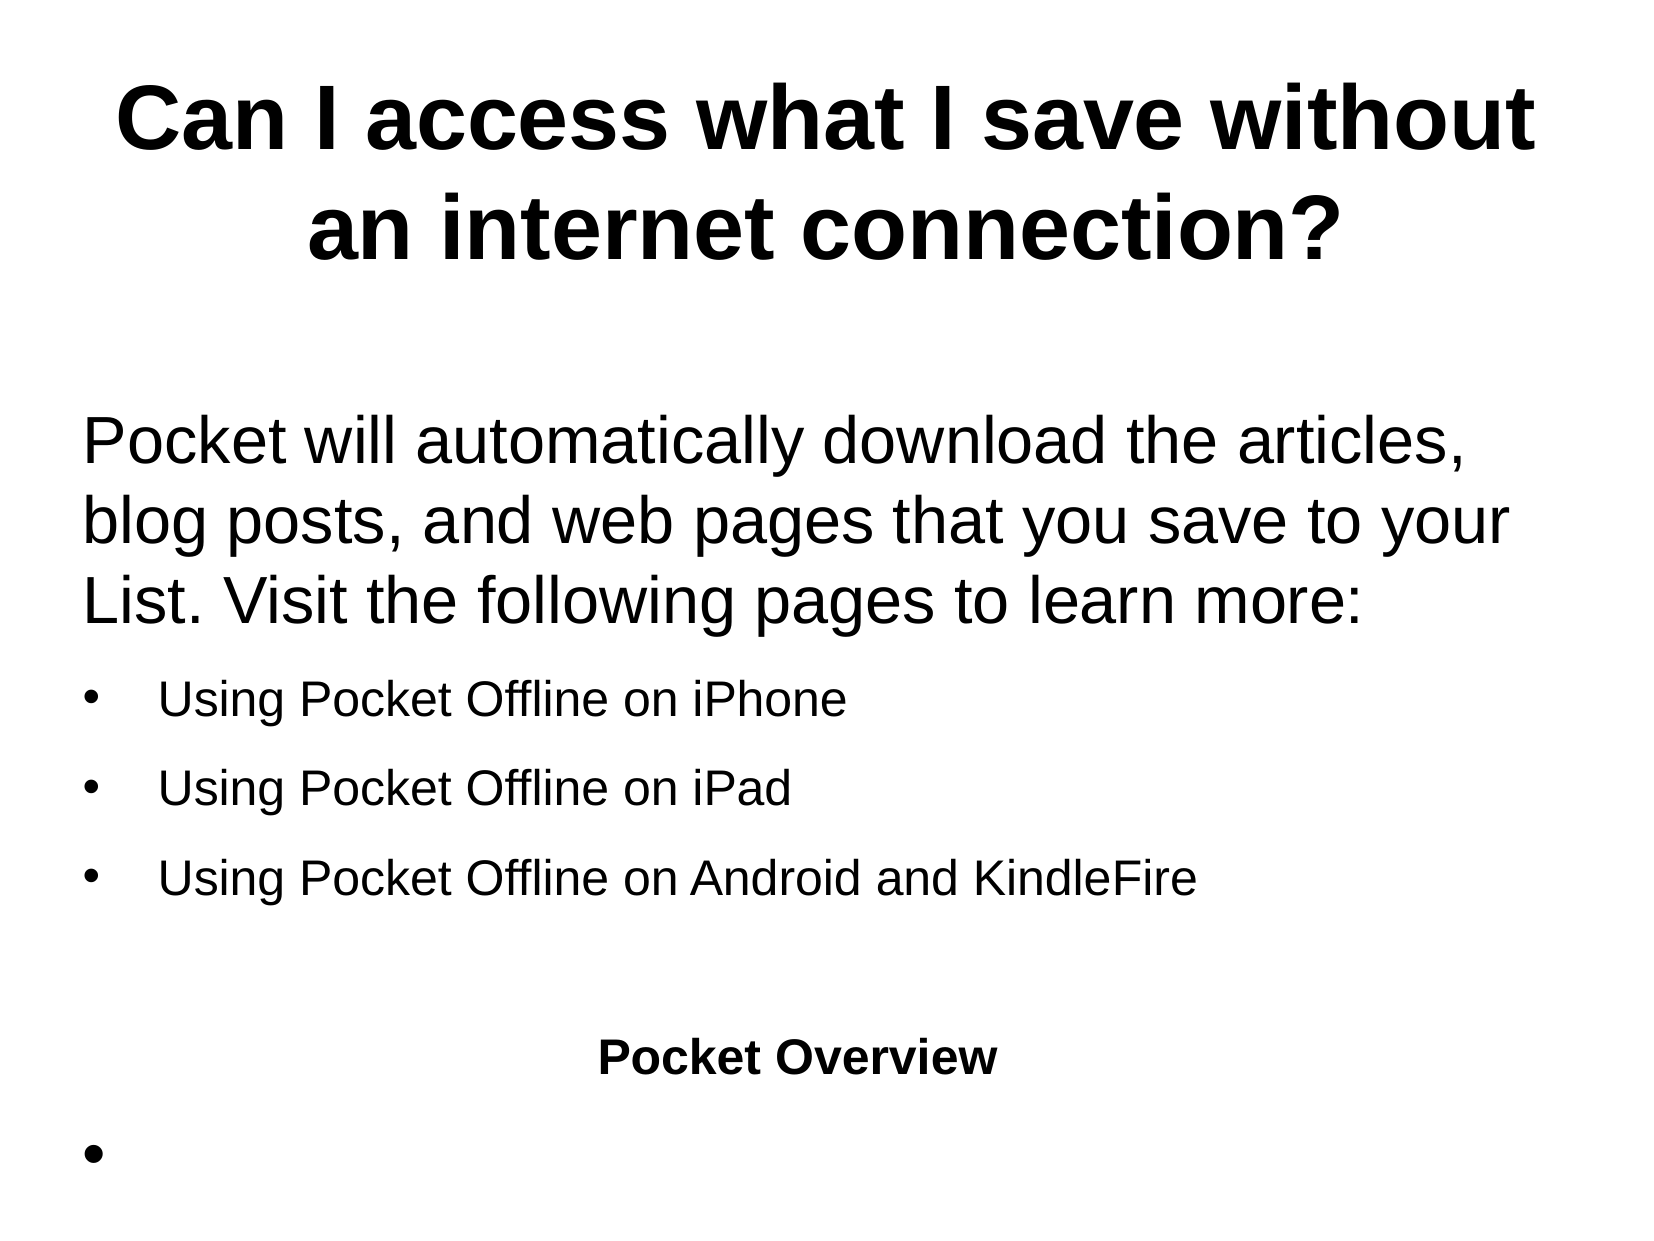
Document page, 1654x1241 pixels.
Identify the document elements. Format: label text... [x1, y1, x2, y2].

title Can I access what I save without an internet connection? [82, 49, 1571, 396]
list Pocket will automatically download the articles, blog posts, and web pages that you save to your List. Visit the following pages to learn more: Using Pocket Offline on iPhone Using Pocket Offline on iPad Using Pocket Offline on Android and Kindle Fire Pocket Overview [82, 396, 1571, 1113]
